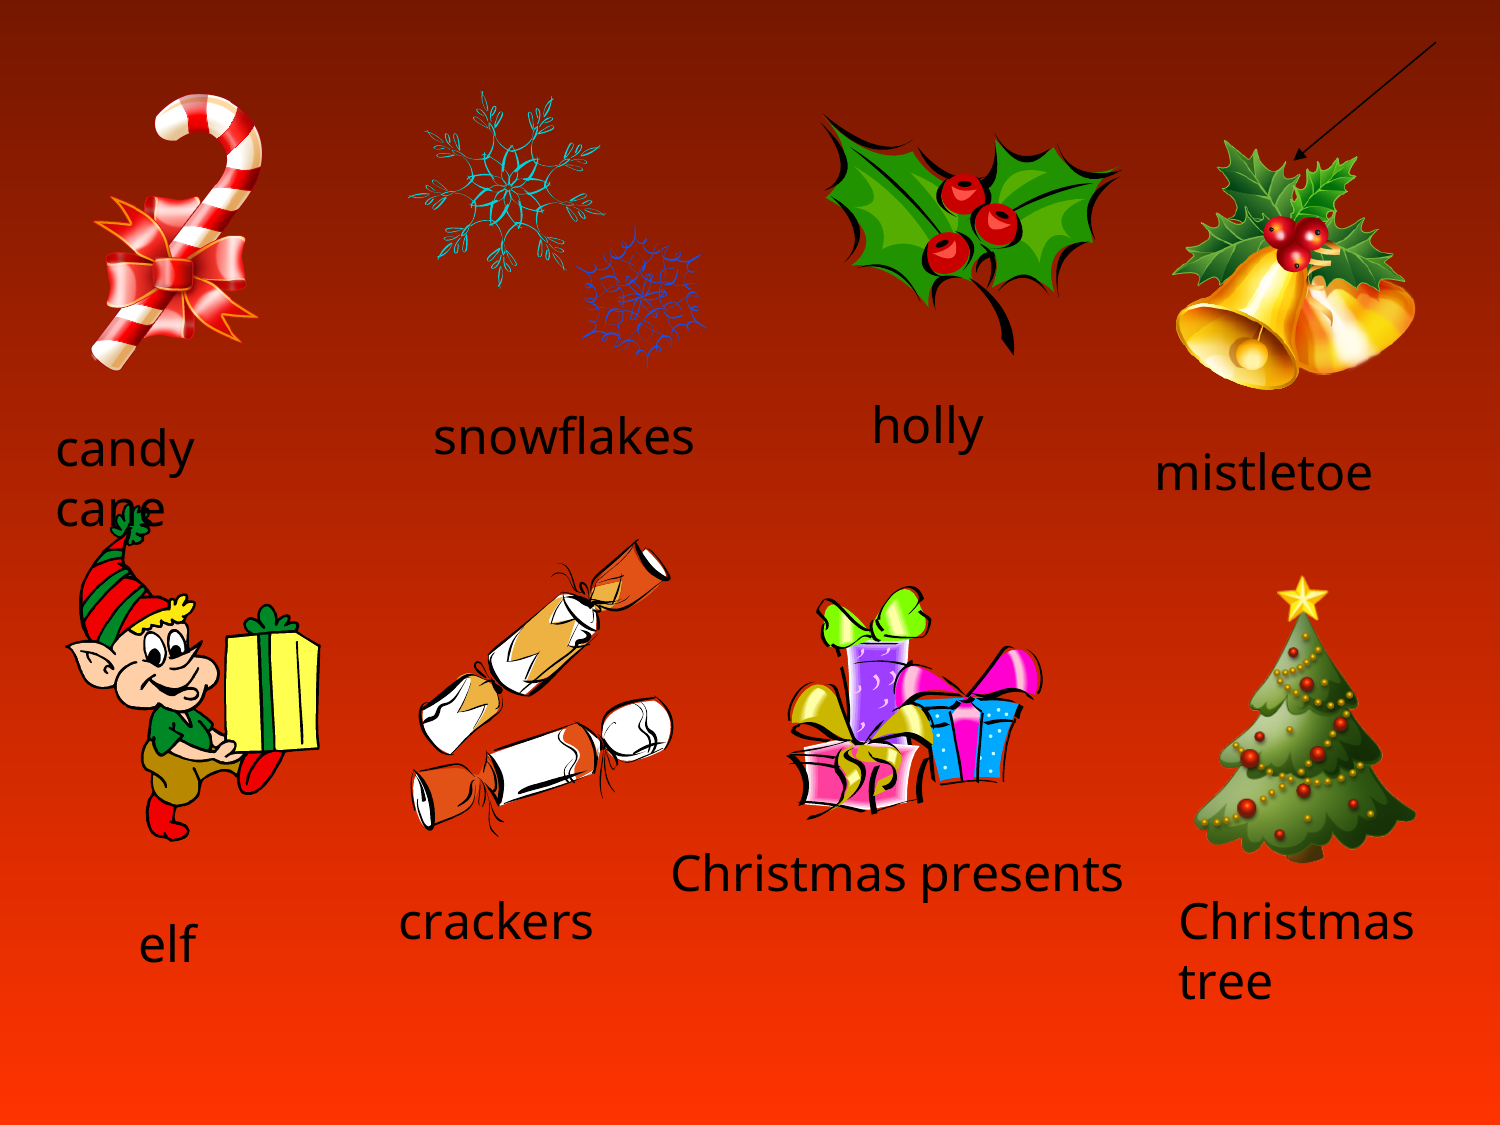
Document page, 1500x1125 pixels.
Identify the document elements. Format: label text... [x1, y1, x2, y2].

text_box mistletoe [1139, 432, 1424, 508]
picture [820, 113, 1123, 356]
text_box Christmas presents [655, 834, 1164, 910]
picture [64, 545, 321, 842]
picture [1163, 137, 1429, 402]
picture [407, 90, 708, 370]
text_box holly [856, 385, 1046, 461]
picture [785, 550, 1045, 820]
text_box crackers [383, 881, 668, 957]
text_box snowflakes [419, 397, 727, 473]
picture [407, 538, 684, 837]
picture [1151, 562, 1454, 865]
text_box Christmas tree [1163, 881, 1448, 1017]
picture [41, 90, 326, 375]
text_box candy cane [41, 408, 325, 545]
text_box elf [123, 904, 266, 981]
